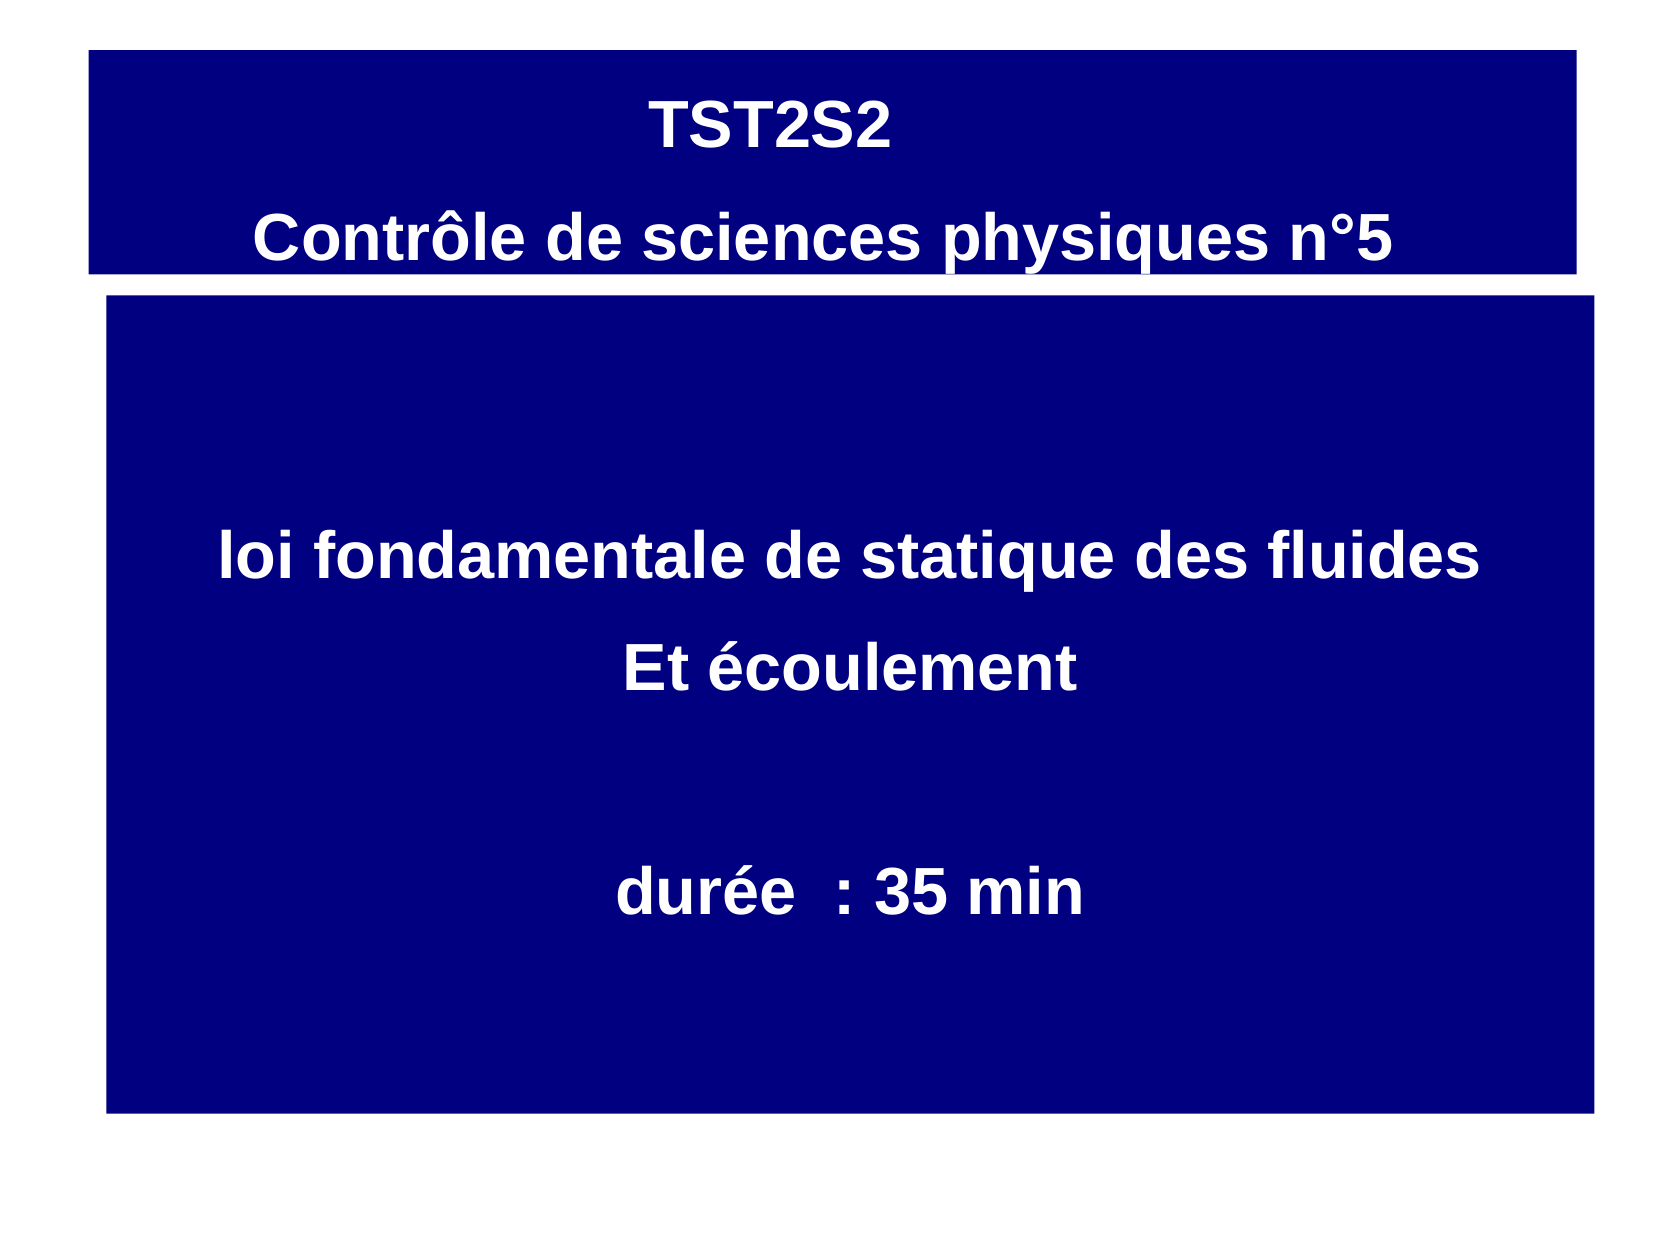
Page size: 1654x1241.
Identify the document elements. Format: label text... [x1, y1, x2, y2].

subtitle loi fondamentale de statique des fluides Et écoulement durée : 35 min [106, 295, 1595, 1114]
title TST2S2 Contrôle de sciences physiques n°5 [88, 58, 1577, 266]
